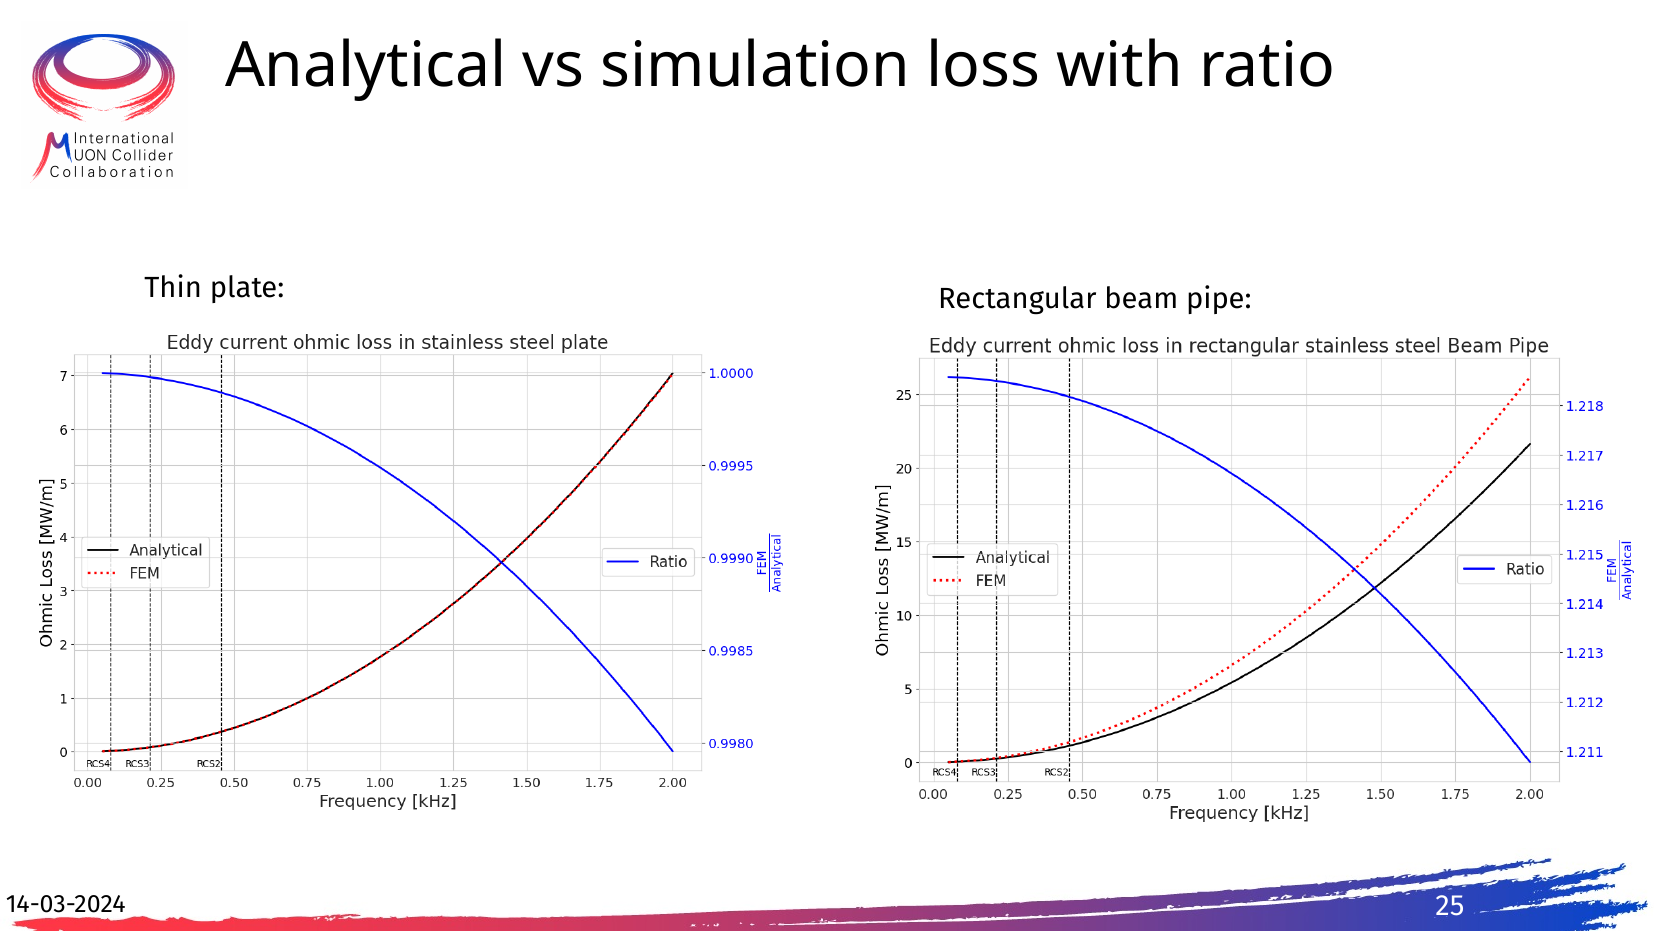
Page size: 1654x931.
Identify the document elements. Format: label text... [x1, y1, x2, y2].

title Analytical vs simulation loss with ratio [225, 19, 1571, 181]
picture [21, 21, 188, 189]
text_box Thin plate: [129, 263, 595, 320]
picture [0, 848, 1654, 931]
text_box Rectangular beam pipe: [923, 274, 1388, 331]
picture [868, 330, 1644, 828]
picture [32, 327, 793, 816]
